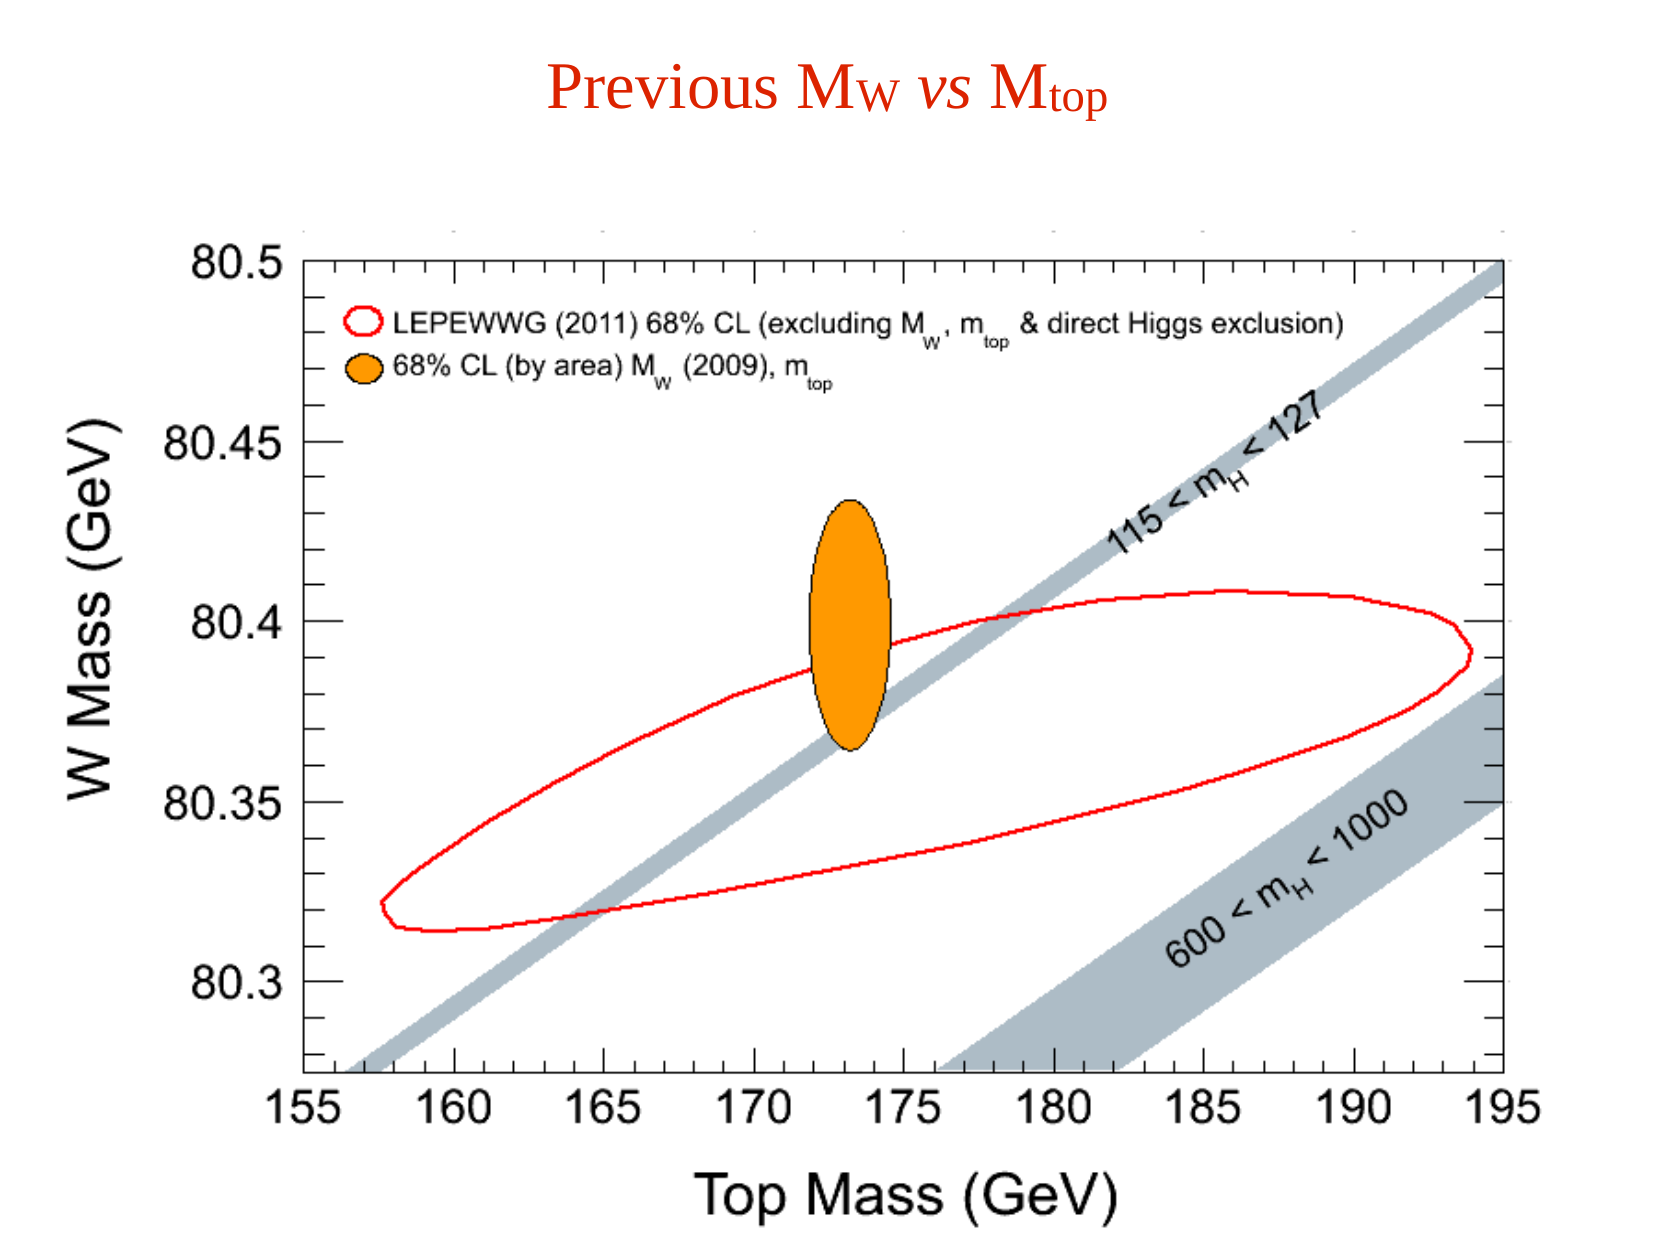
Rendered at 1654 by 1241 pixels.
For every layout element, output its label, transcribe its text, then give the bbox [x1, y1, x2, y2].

title Previous MW vs Mtop [121, 0, 1534, 189]
picture [5, 189, 1654, 1236]
